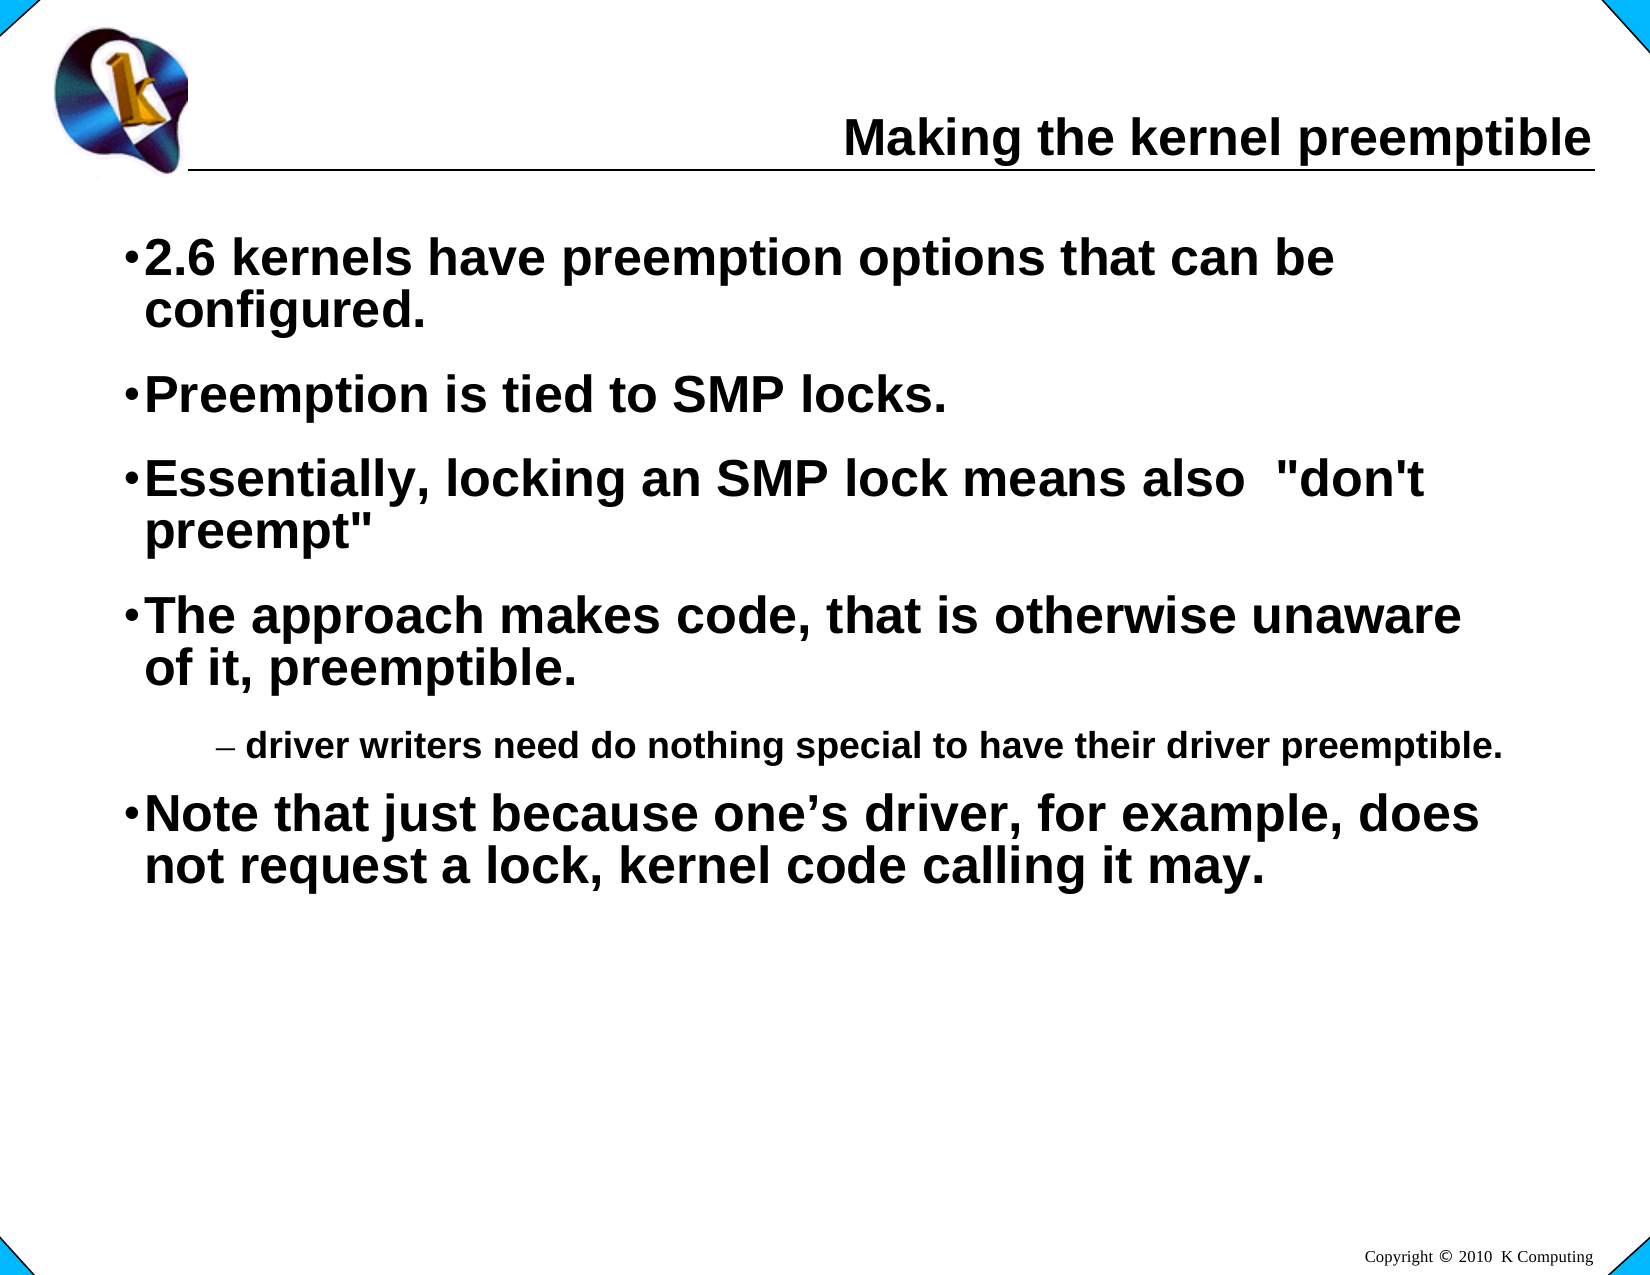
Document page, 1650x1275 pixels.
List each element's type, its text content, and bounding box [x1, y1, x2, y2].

title Making the kernel preemptible [424, 28, 1601, 246]
list 2.6 kernels have preemption options that can be configured. Preemption is tied to SMP locks. Essentially, locking an SMP lock means also "don't preempt" The approach makes code, that is otherwise unaware of it, preemptible. driver writers need do nothing special to have their driver preemptible. Note that just because one’s driver, for example, does not request a lock, kernel code calling it may. [109, 226, 1538, 1113]
picture [53, 17, 188, 188]
